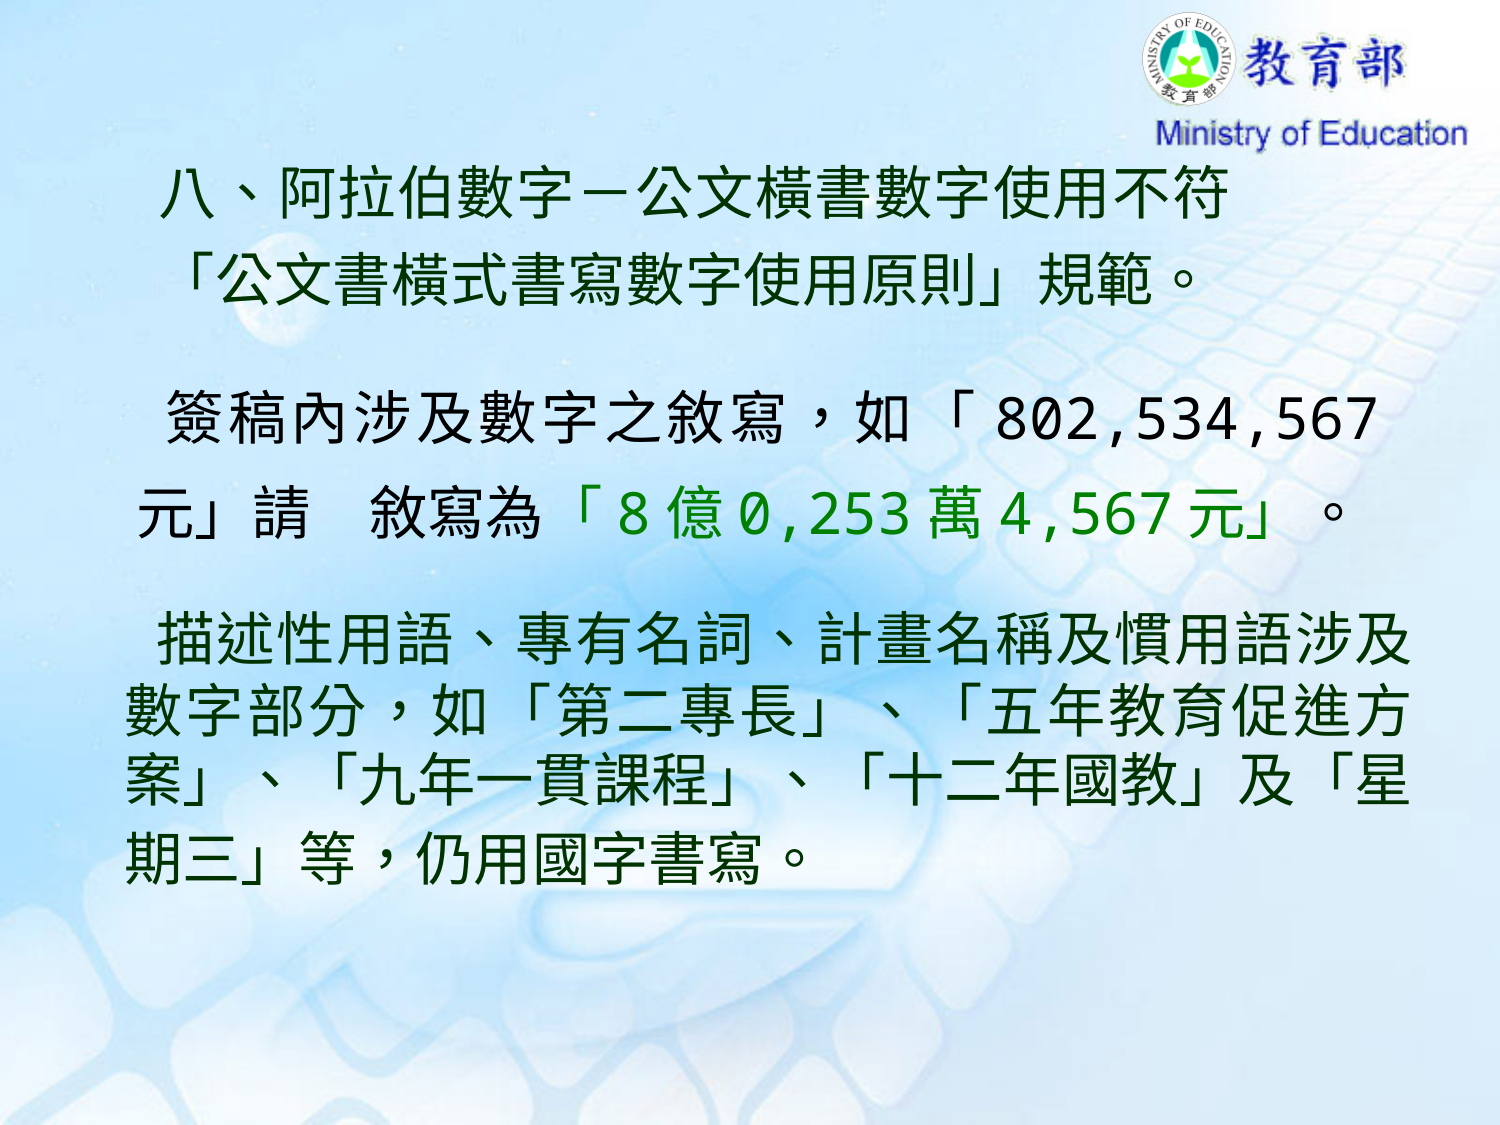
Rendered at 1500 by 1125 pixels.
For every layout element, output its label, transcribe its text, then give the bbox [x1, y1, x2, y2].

list 八、阿拉伯數字－公文橫書數字使用不符「公文書橫式書寫數字使用原則」規範。 [29, 148, 1246, 723]
title [145, 125, 1346, 217]
text_box [1012, 50, 1463, 126]
text_box 簽稿內涉及數字之敘寫，如「802,534,567元」請 敘寫為「8億0,253萬4,567元」。 [65, 373, 1440, 740]
text_box 描述性用語、專有名詞、計畫名稱及慣用語涉及數字部分，如「第二專長」、「五年教育促進方案」、「九年一貫課程」、「十二年國教」及「星期三」等，仍用國字書寫。 [53, 586, 1428, 930]
